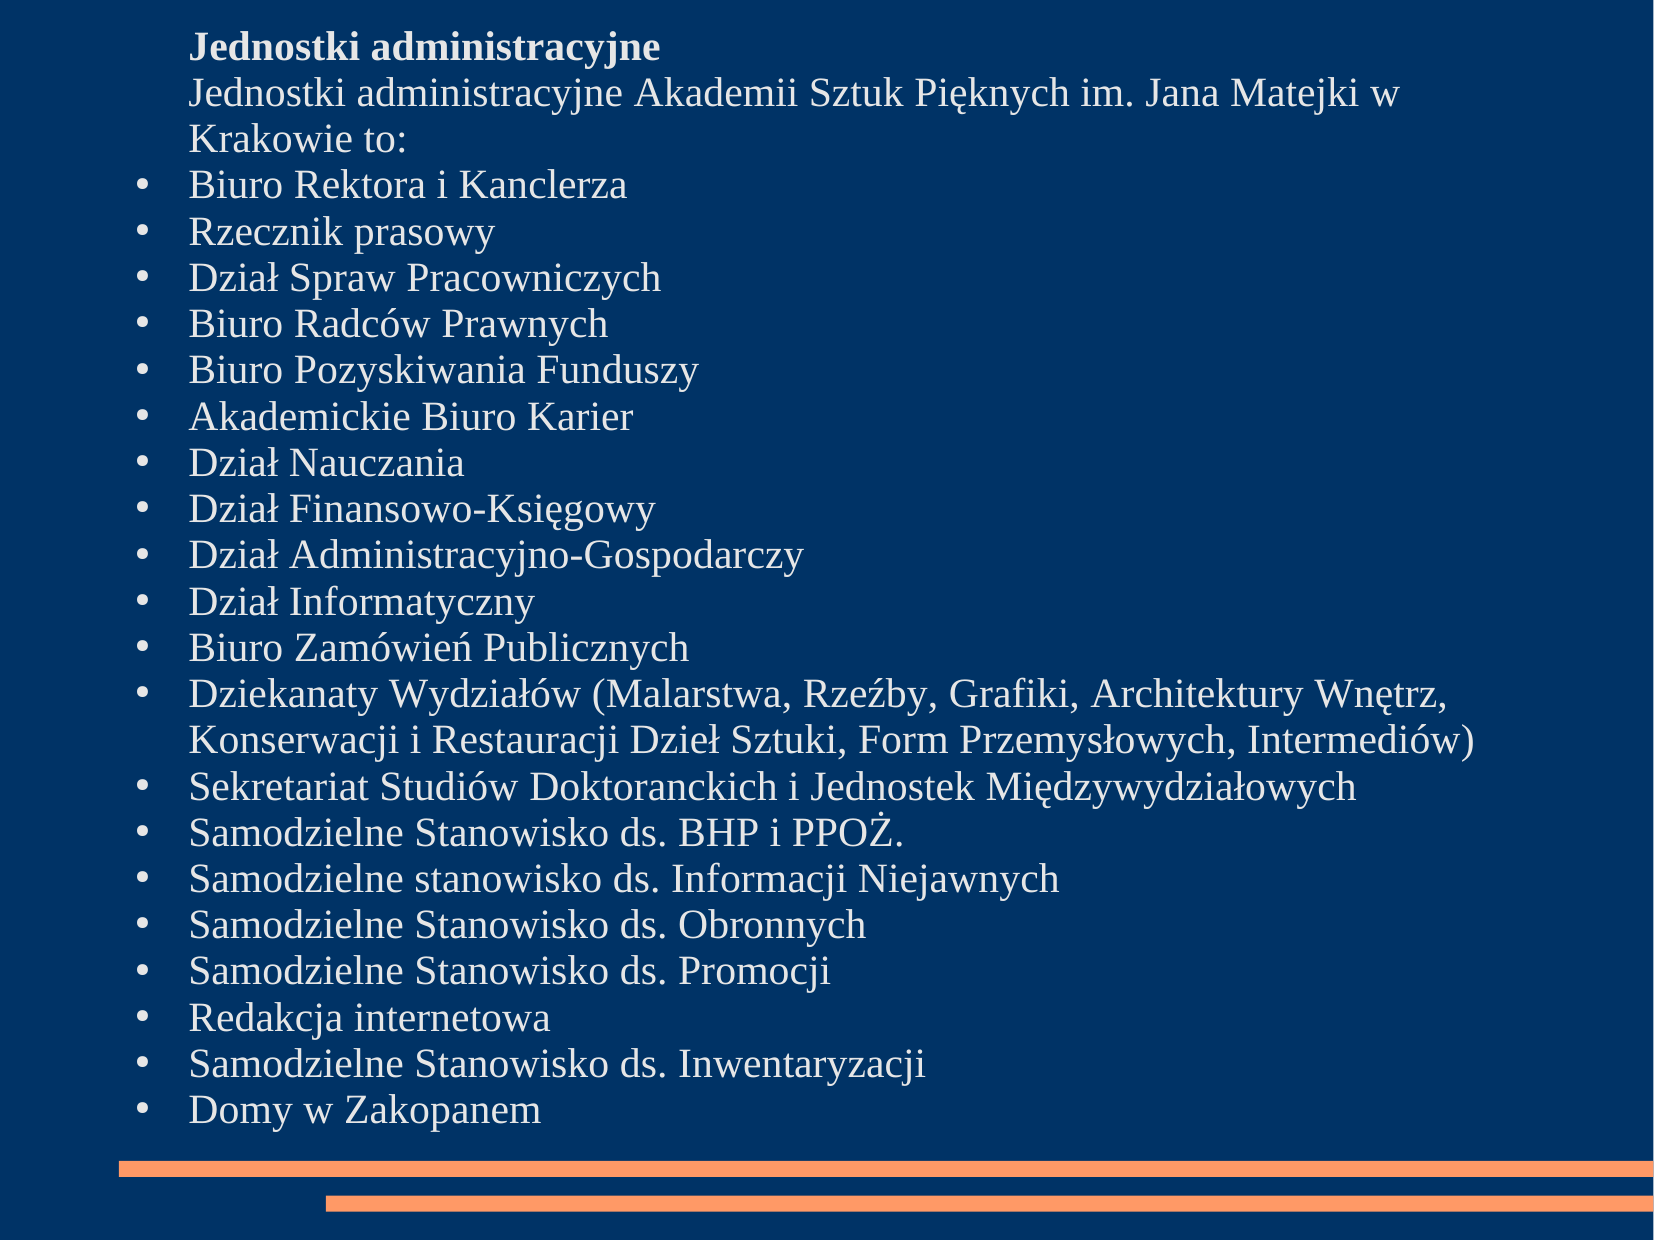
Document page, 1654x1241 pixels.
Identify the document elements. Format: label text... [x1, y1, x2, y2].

list Jednostki administracyjne Jednostki administracyjne Akademii Sztuk Pięknych im. Jana Matejki w Krakowie to: Biuro Rektora i Kanclerza Rzecznik prasowy Dział Spraw Pracowniczych Biuro Radców Prawnych Biuro Pozyskiwania Funduszy Akademickie Biuro Karier Dział Nauczania Dział Finansowo-Księgowy Dział Administracyjno-Gospodarczy Dział Informatyczny Biuro Zamówień Publicznych Dziekanaty Wydziałów (Malarstwa, Rzeźby, Grafiki, Architektury Wnętrz, Konserwacji i Restauracji Dzieł Sztuki, Form Przemysłowych, Intermediów) Sekretariat Studiów Doktoranckich i Jednostek Międzywydziałowych Samodzielne Stanowisko ds. BHP i PPOŻ. Samodzielne stanowisko ds. Informacji Niejawnych Samodzielne Stanowisko ds. Obronnych Samodzielne Stanowisko ds. Promocji Redakcja internetowa Samodzielne Stanowisko ds. Inwentaryzacji Domy w Zakopanem [117, 22, 1557, 1152]
